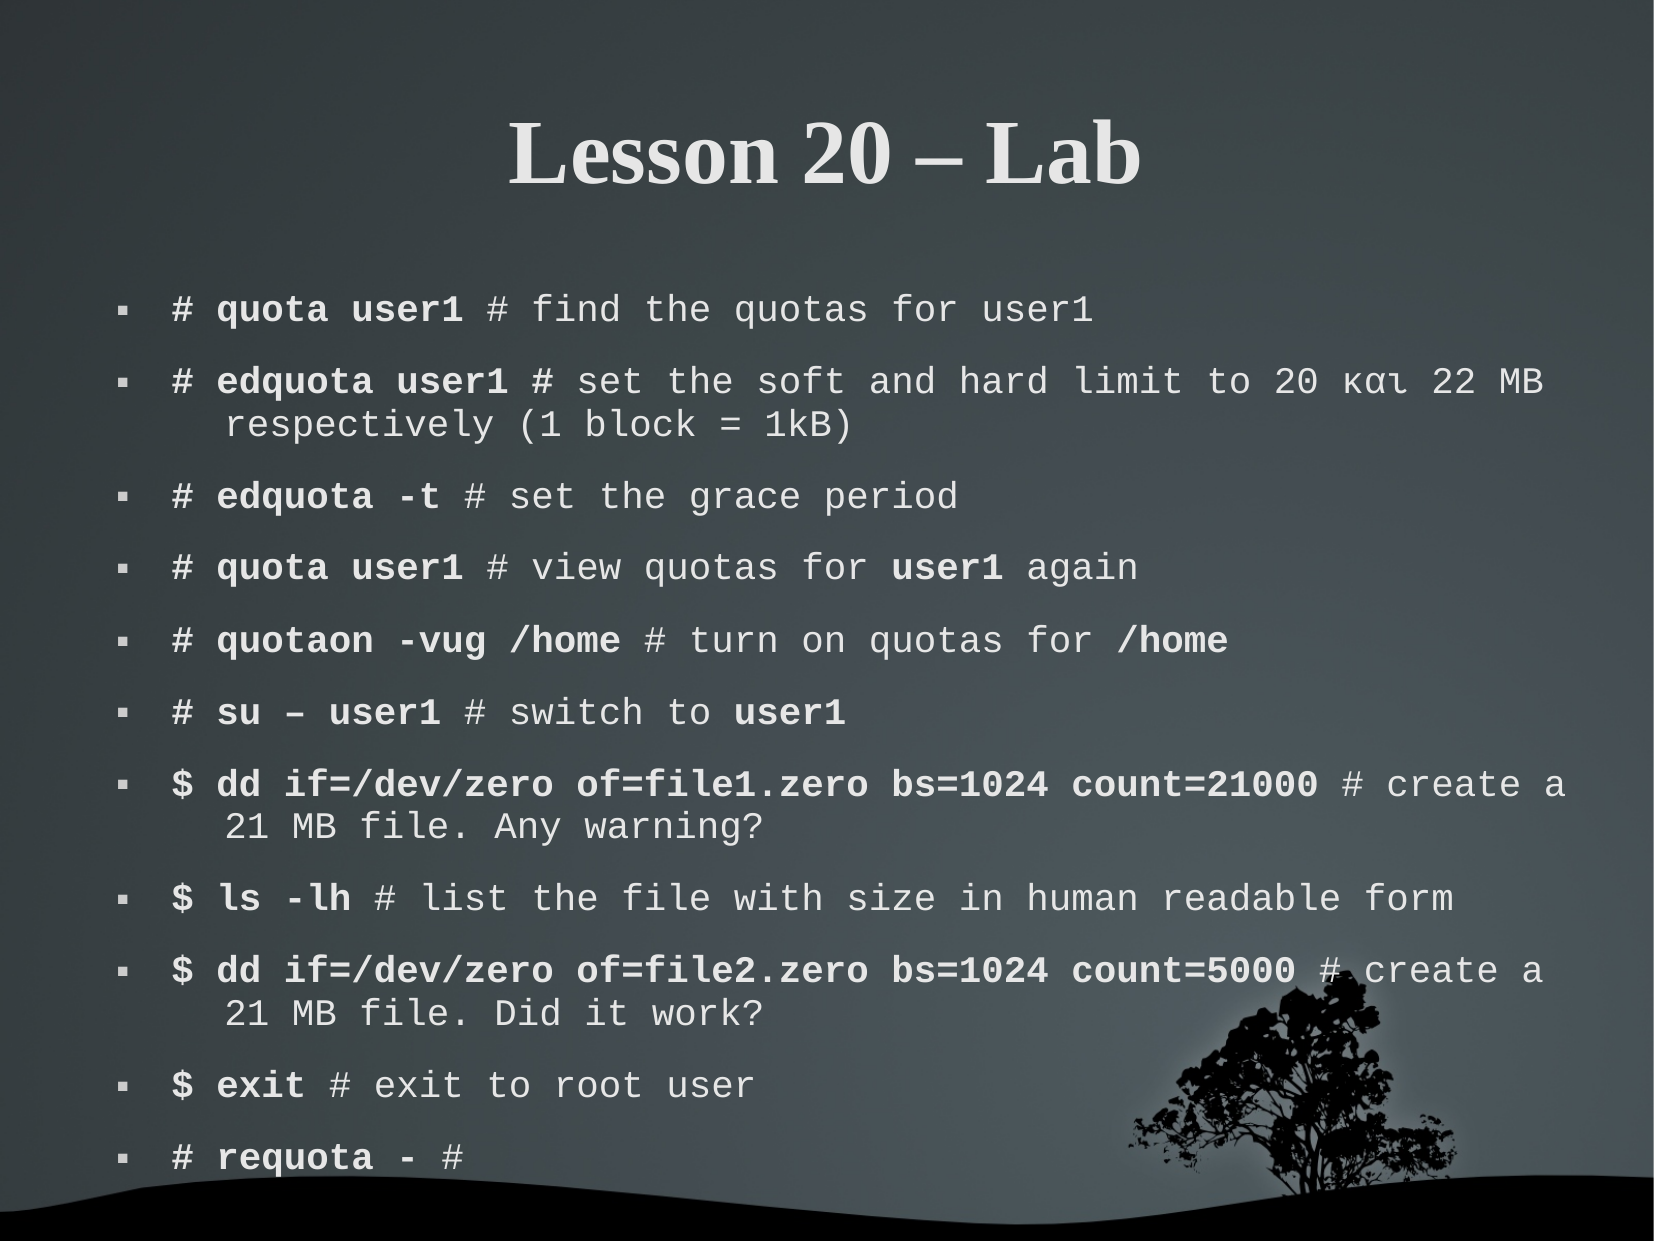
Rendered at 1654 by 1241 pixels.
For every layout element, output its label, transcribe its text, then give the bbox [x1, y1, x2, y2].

picture [0, 0, 1654, 1241]
title Lesson 20 – Lab [82, 49, 1571, 257]
list # quota user1 # find the quotas for user1 # edquota user1 # set the soft and hard limit to 20 και 22 ΜΒ respectively (1 block = 1kB) # edquota -t # set the grace period # quota user1 # view quotas for user1 again # quotaon -vug /home # turn on quotas for /home # su – user1 # switch to user1 $ dd if=/dev/zero of=file1.zero bs=1024 count=21000 # create a 21 MB file. Any warning? $ ls -lh # list the file with size in human readable form $ dd if=/dev/zero of=file2.zero bs=1024 count=5000 # create a 21 MB file. Did it work? $ exit # exit to root user # requota - # [82, 290, 1571, 1109]
